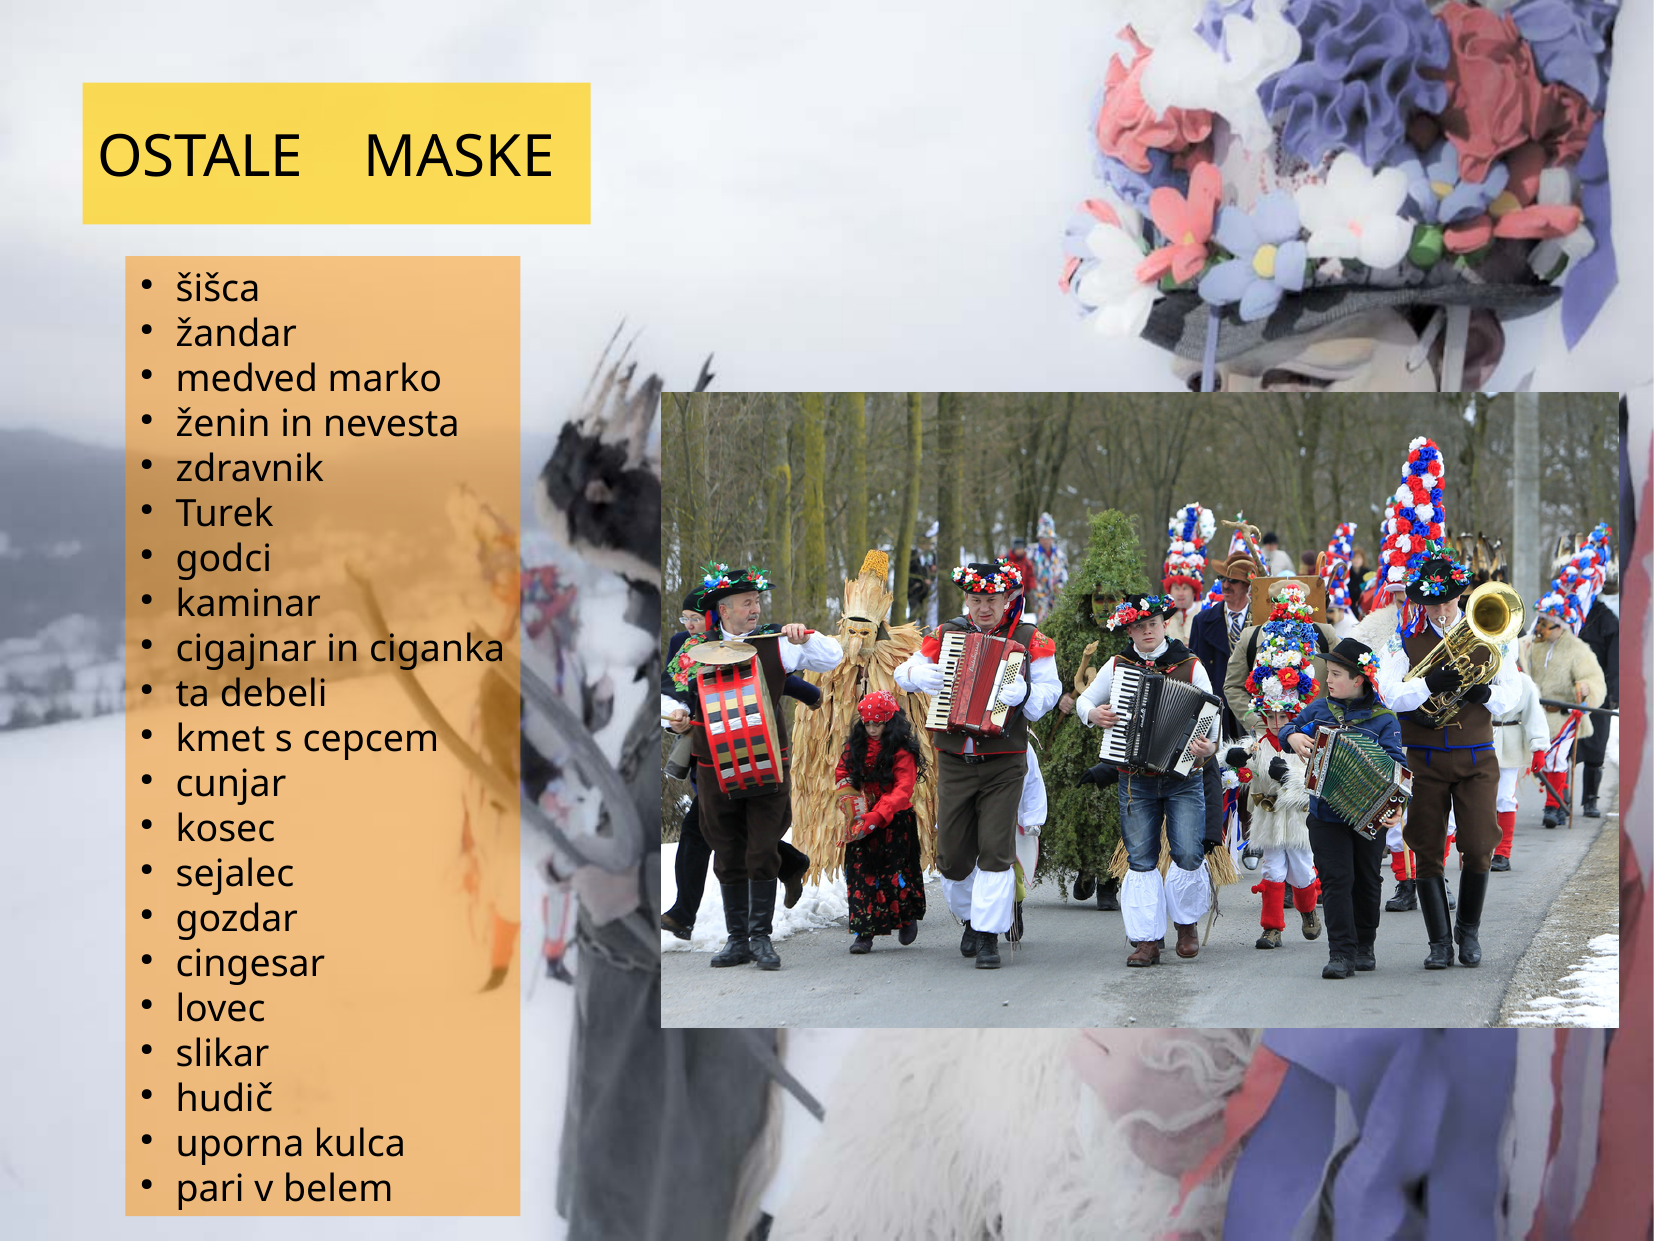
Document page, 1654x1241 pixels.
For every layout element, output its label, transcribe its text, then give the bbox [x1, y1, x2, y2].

text_box šišca žandar medved marko ženin in nevesta zdravnik Turek godci kaminar cigajnar in ciganka ta debeli kmet s cepcem cunjar kosec sejalec gozdar cingesar lovec slikar hudič uporna kulca pari v belem [125, 256, 521, 1217]
text_box OSTALE MASKE [82, 82, 591, 225]
picture [0, 0, 1654, 1241]
